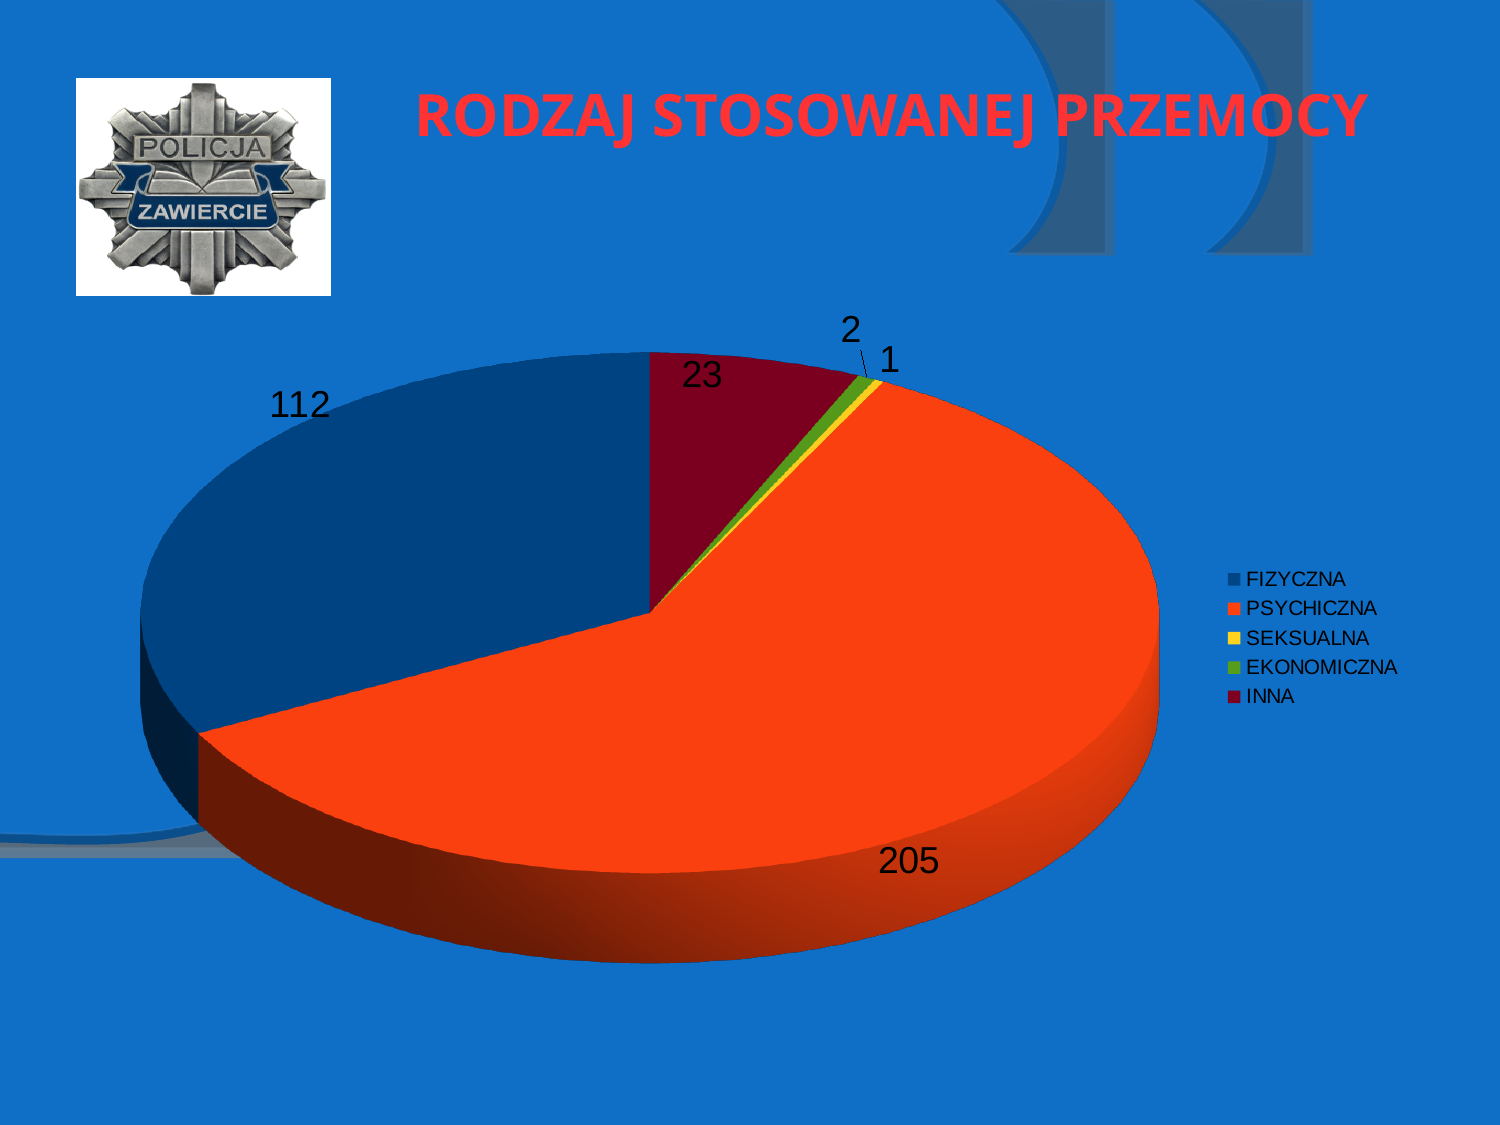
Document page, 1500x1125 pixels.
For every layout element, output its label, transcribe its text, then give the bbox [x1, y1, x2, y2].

title RODZAJ STOSOWANEJ PRZEMOCY [354, 70, 1430, 284]
picture [76, 78, 331, 296]
chart [79, 299, 1418, 978]
